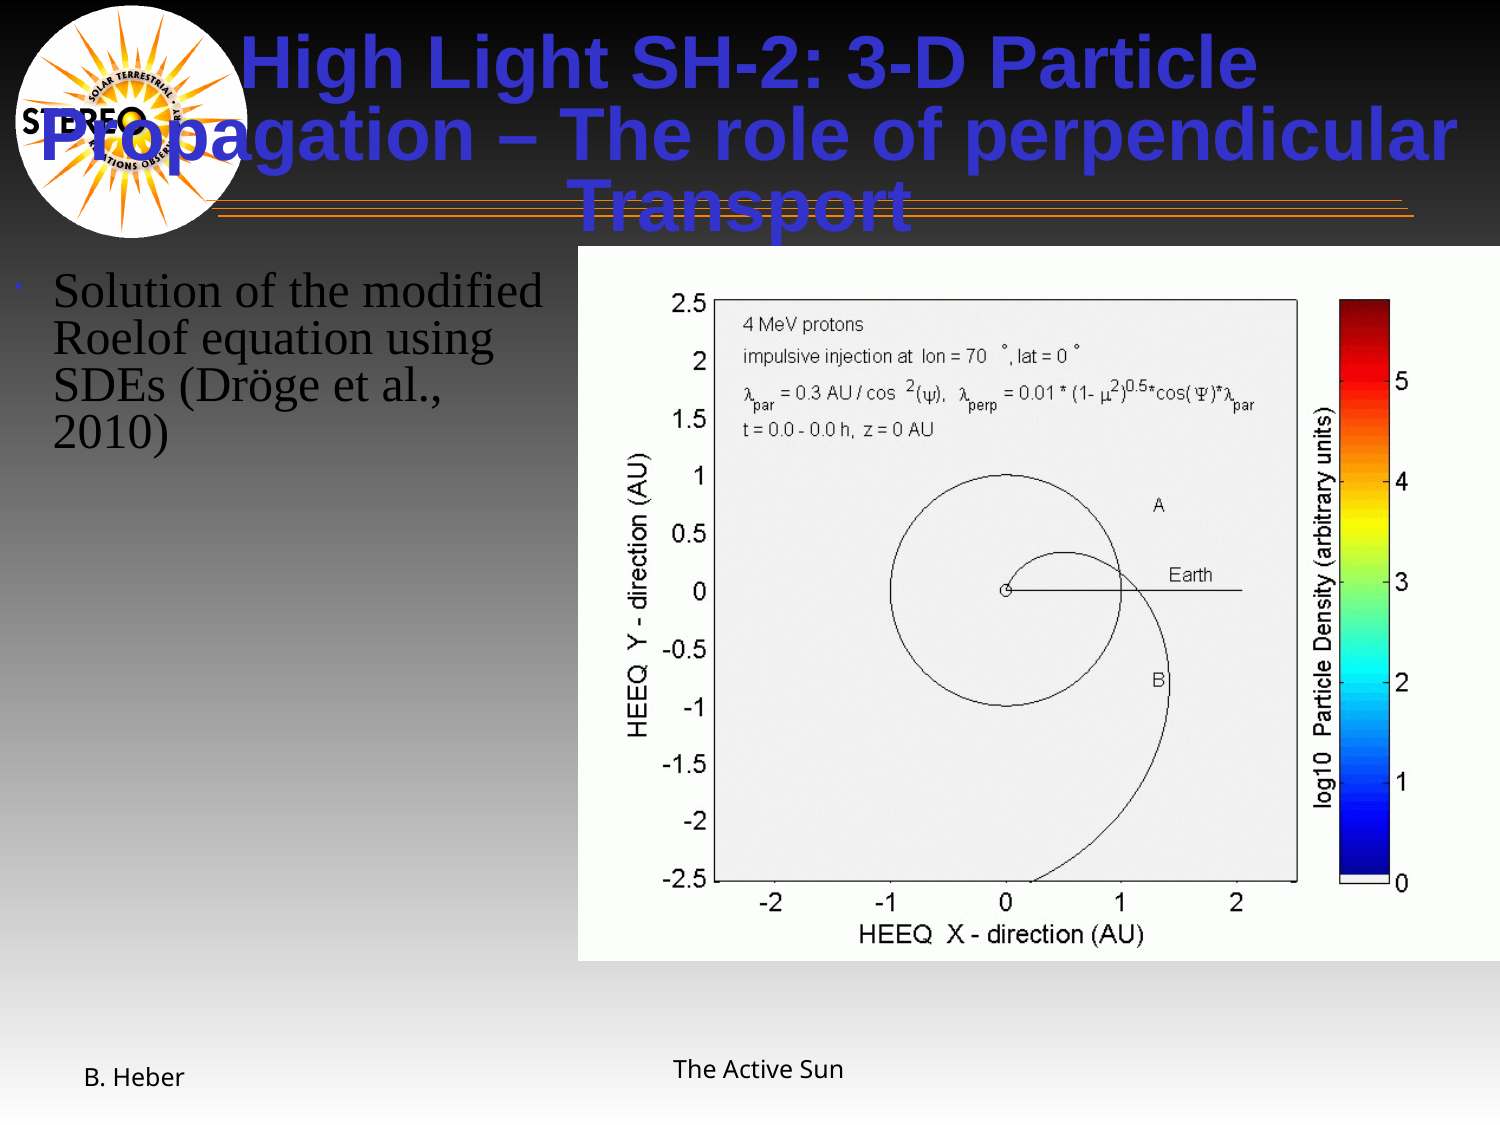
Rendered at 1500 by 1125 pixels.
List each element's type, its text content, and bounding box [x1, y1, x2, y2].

picture [578, 246, 1500, 961]
picture [10, 2, 248, 45]
list Solution of the modified Roelof equation using SDEs (Dröge et al., 2010) [0, 262, 586, 1005]
title High Light SH-2: 3-D Particle Propagation – The role of perpendicular Transport [0, 45, 1500, 233]
picture [10, 233, 248, 239]
